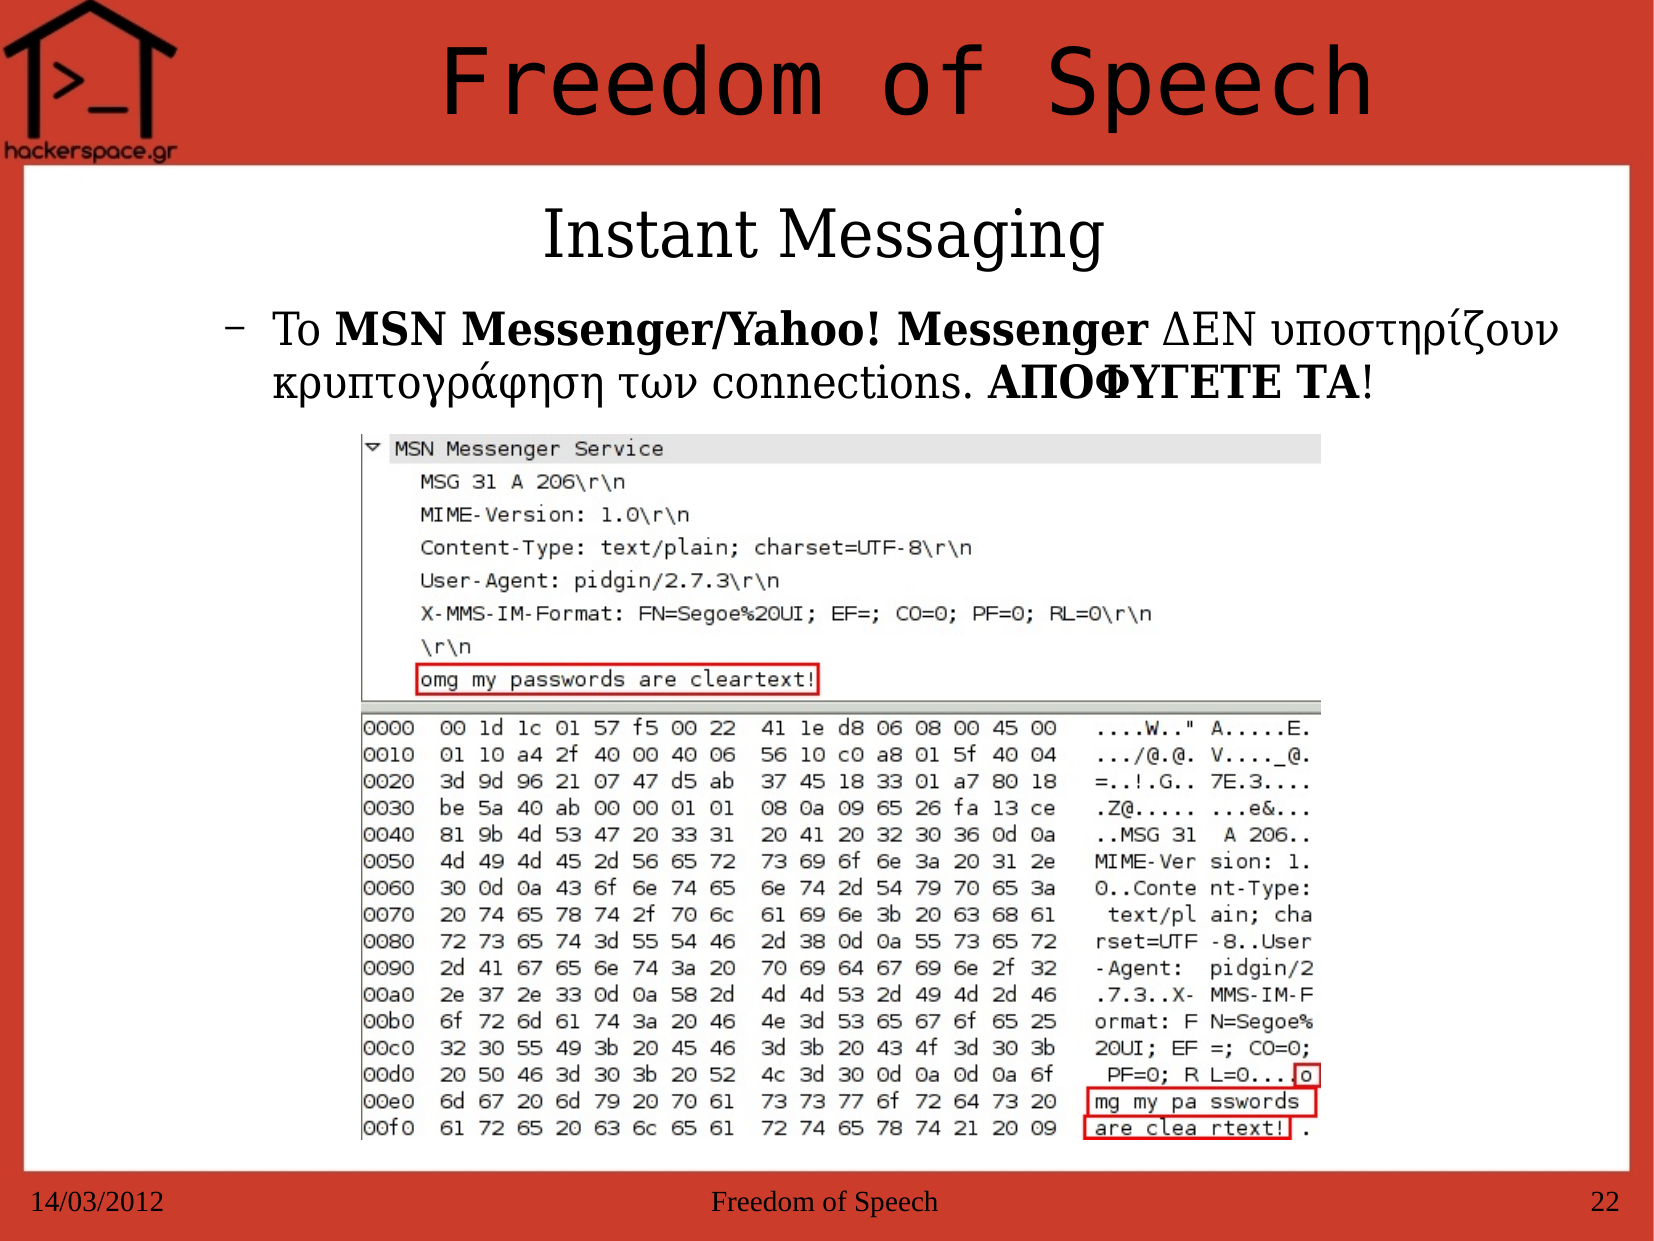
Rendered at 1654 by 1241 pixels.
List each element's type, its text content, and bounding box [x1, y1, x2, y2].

picture [0, 0, 1654, 1241]
title Freedom of Speech [195, 15, 1621, 151]
list Instant Messaging To MSN Messenger/Yahoo! Messenger ΔΕΝ υποστηρίζουν κρυπτογράφηση των connections. ΑΠΟΦΥΓΕΤΕ ΤΑ! [60, 195, 1591, 1141]
